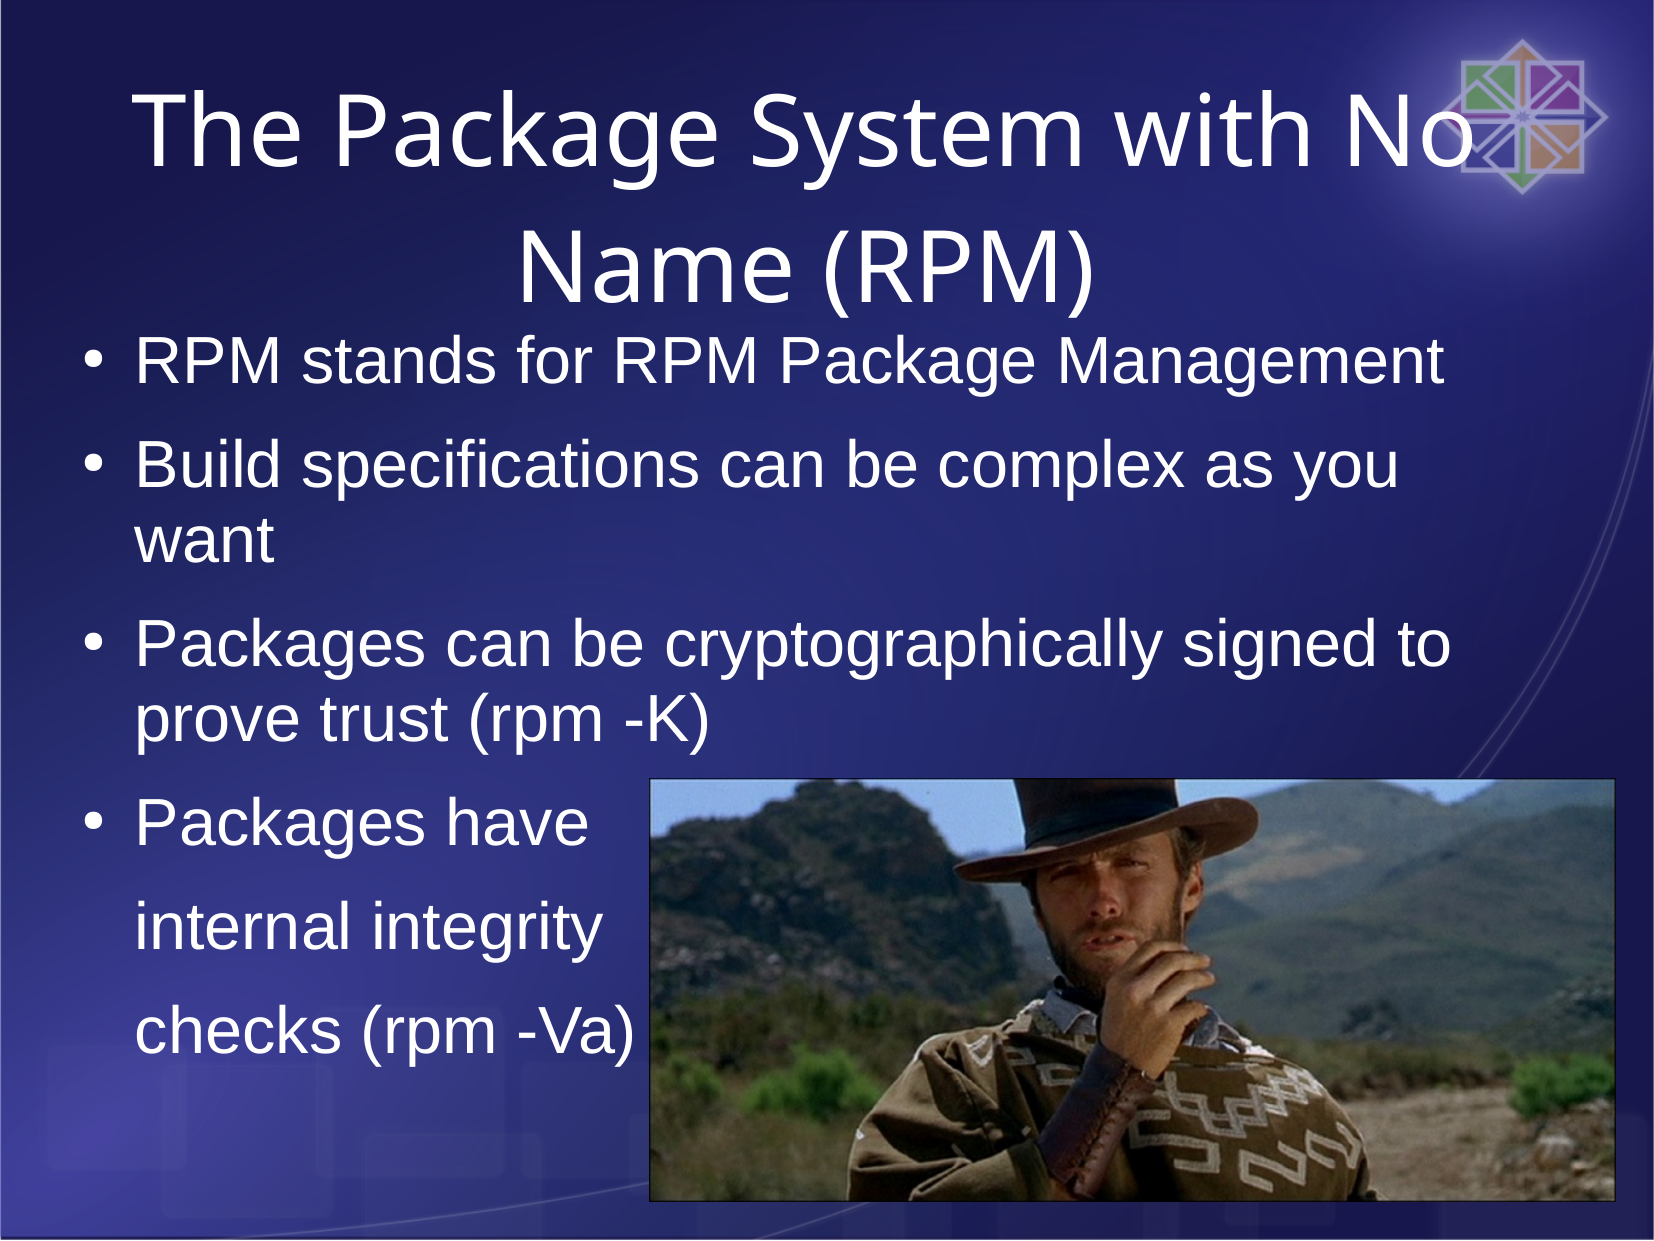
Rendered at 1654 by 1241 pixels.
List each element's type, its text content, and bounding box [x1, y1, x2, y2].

title The Package System with No Name (RPM) [61, 60, 1550, 331]
picture [0, 0, 1654, 1241]
list RPM stands for RPM Package Management Build specifications can be complex as you want Packages can be cryptographically signed to prove trust (rpm -K) Packages have internal integrity checks (rpm -Va) [63, 323, 1553, 1142]
